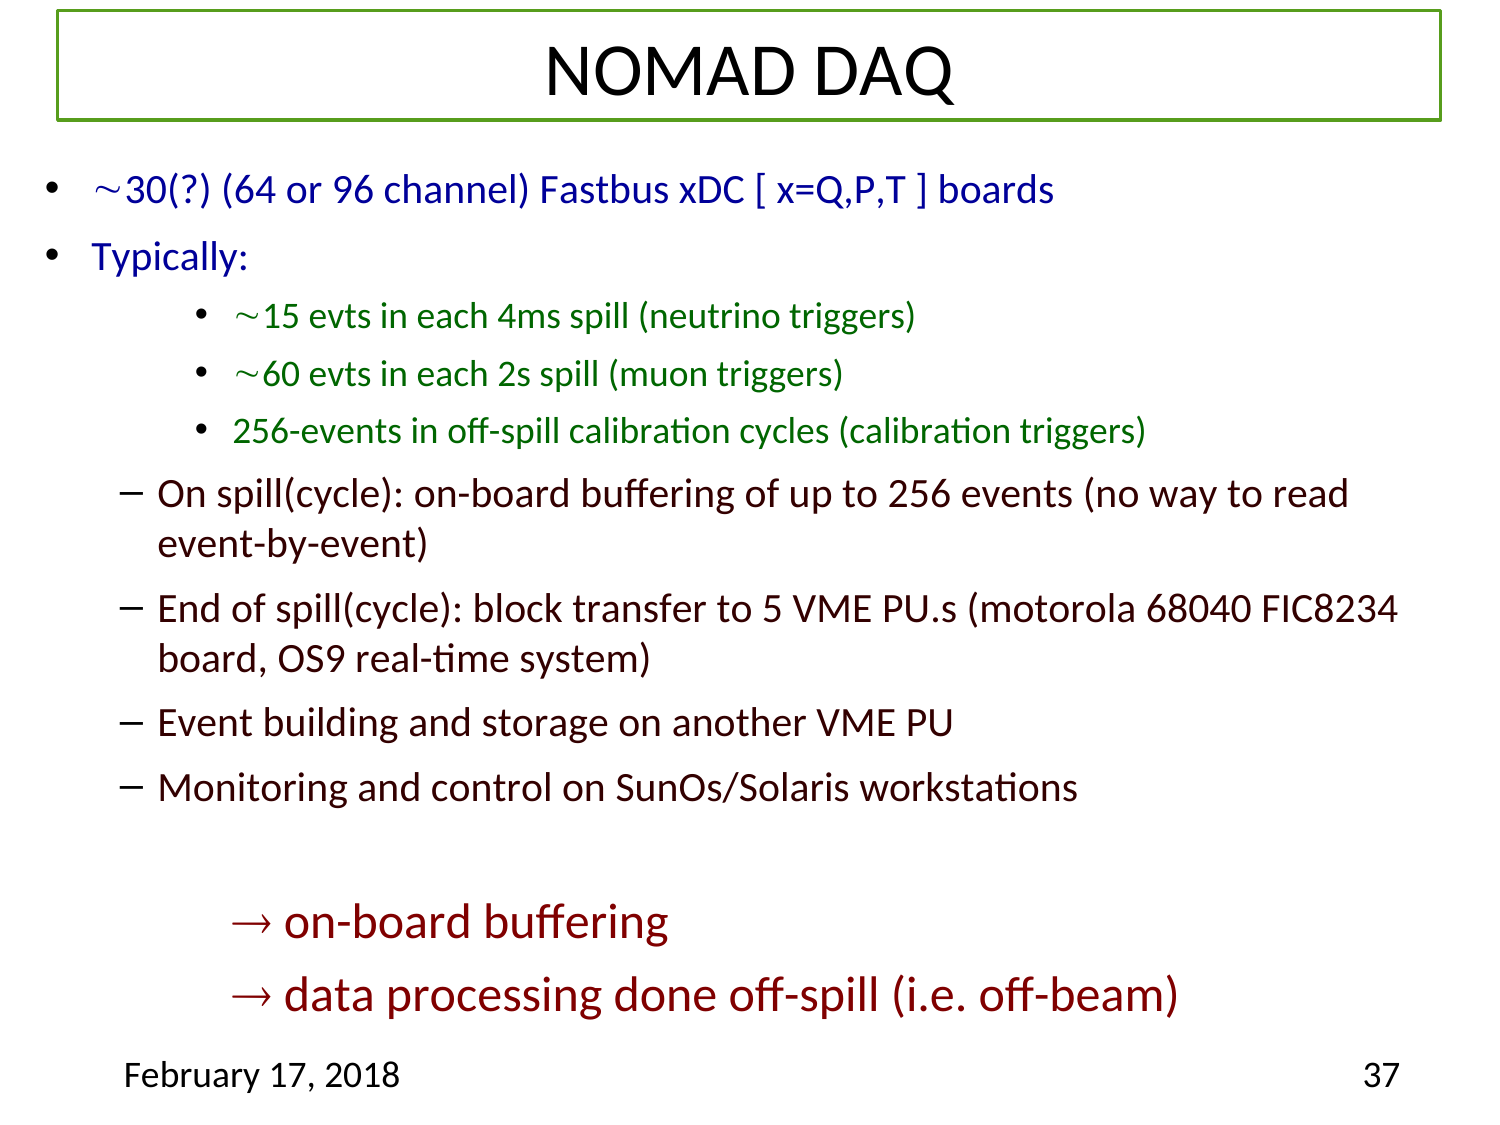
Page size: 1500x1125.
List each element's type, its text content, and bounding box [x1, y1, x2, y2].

title NOMAD DAQ [57, 10, 1441, 121]
list ~30(?) (64 or 96 channel) Fastbus xDC [ x=Q,P,T ] boards Typically: ~15 evts in each 4ms spill (neutrino triggers) ~60 evts in each 2s spill (muon triggers) 256-events in off-spill calibration cycles (calibration triggers) On spill(cycle): on-board buffering of up to 256 events (no way to read event-by-event) End of spill(cycle): block transfer to 5 VME PU.s (motorola 68040 FIC8234 board, OS9 real-time system) Event building and storage on another VME PU Monitoring and control on SunOs/Solaris workstations  on-board buffering  data processing done off-spill (i.e. off-beam) [30, 154, 1470, 1041]
